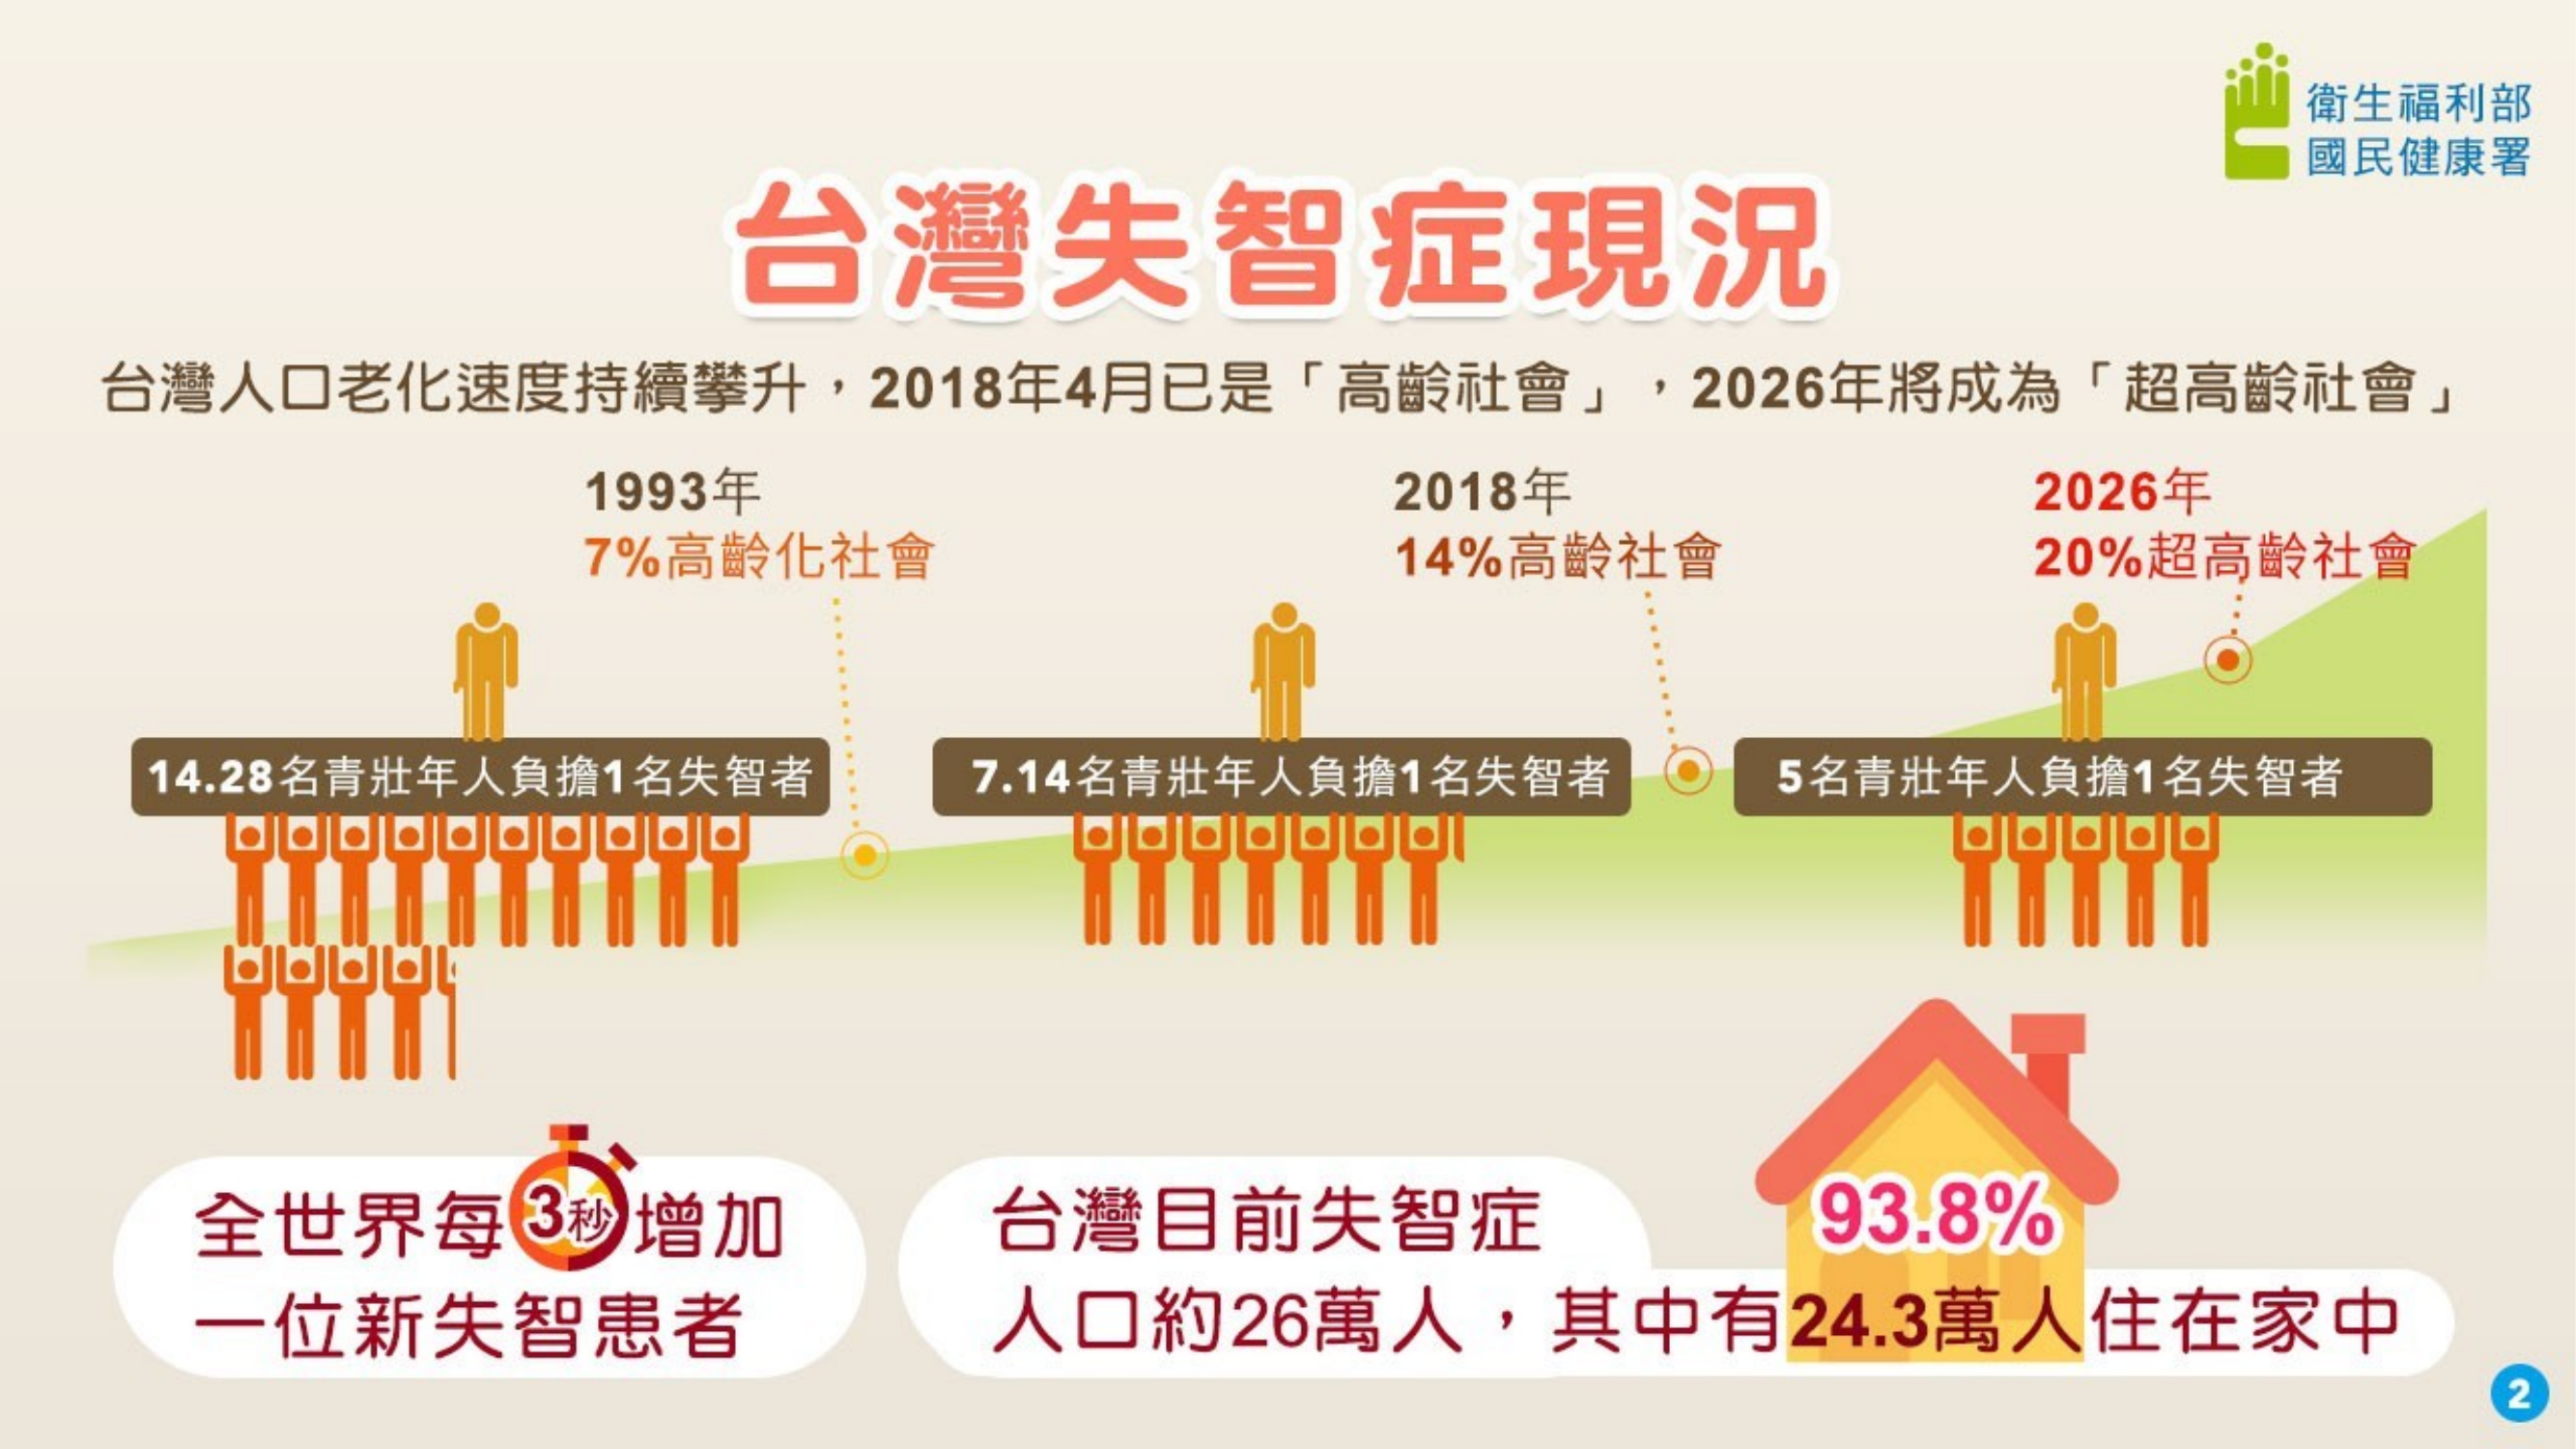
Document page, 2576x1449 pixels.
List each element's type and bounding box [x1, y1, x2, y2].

text_box [0, 0, 2576, 1449]
